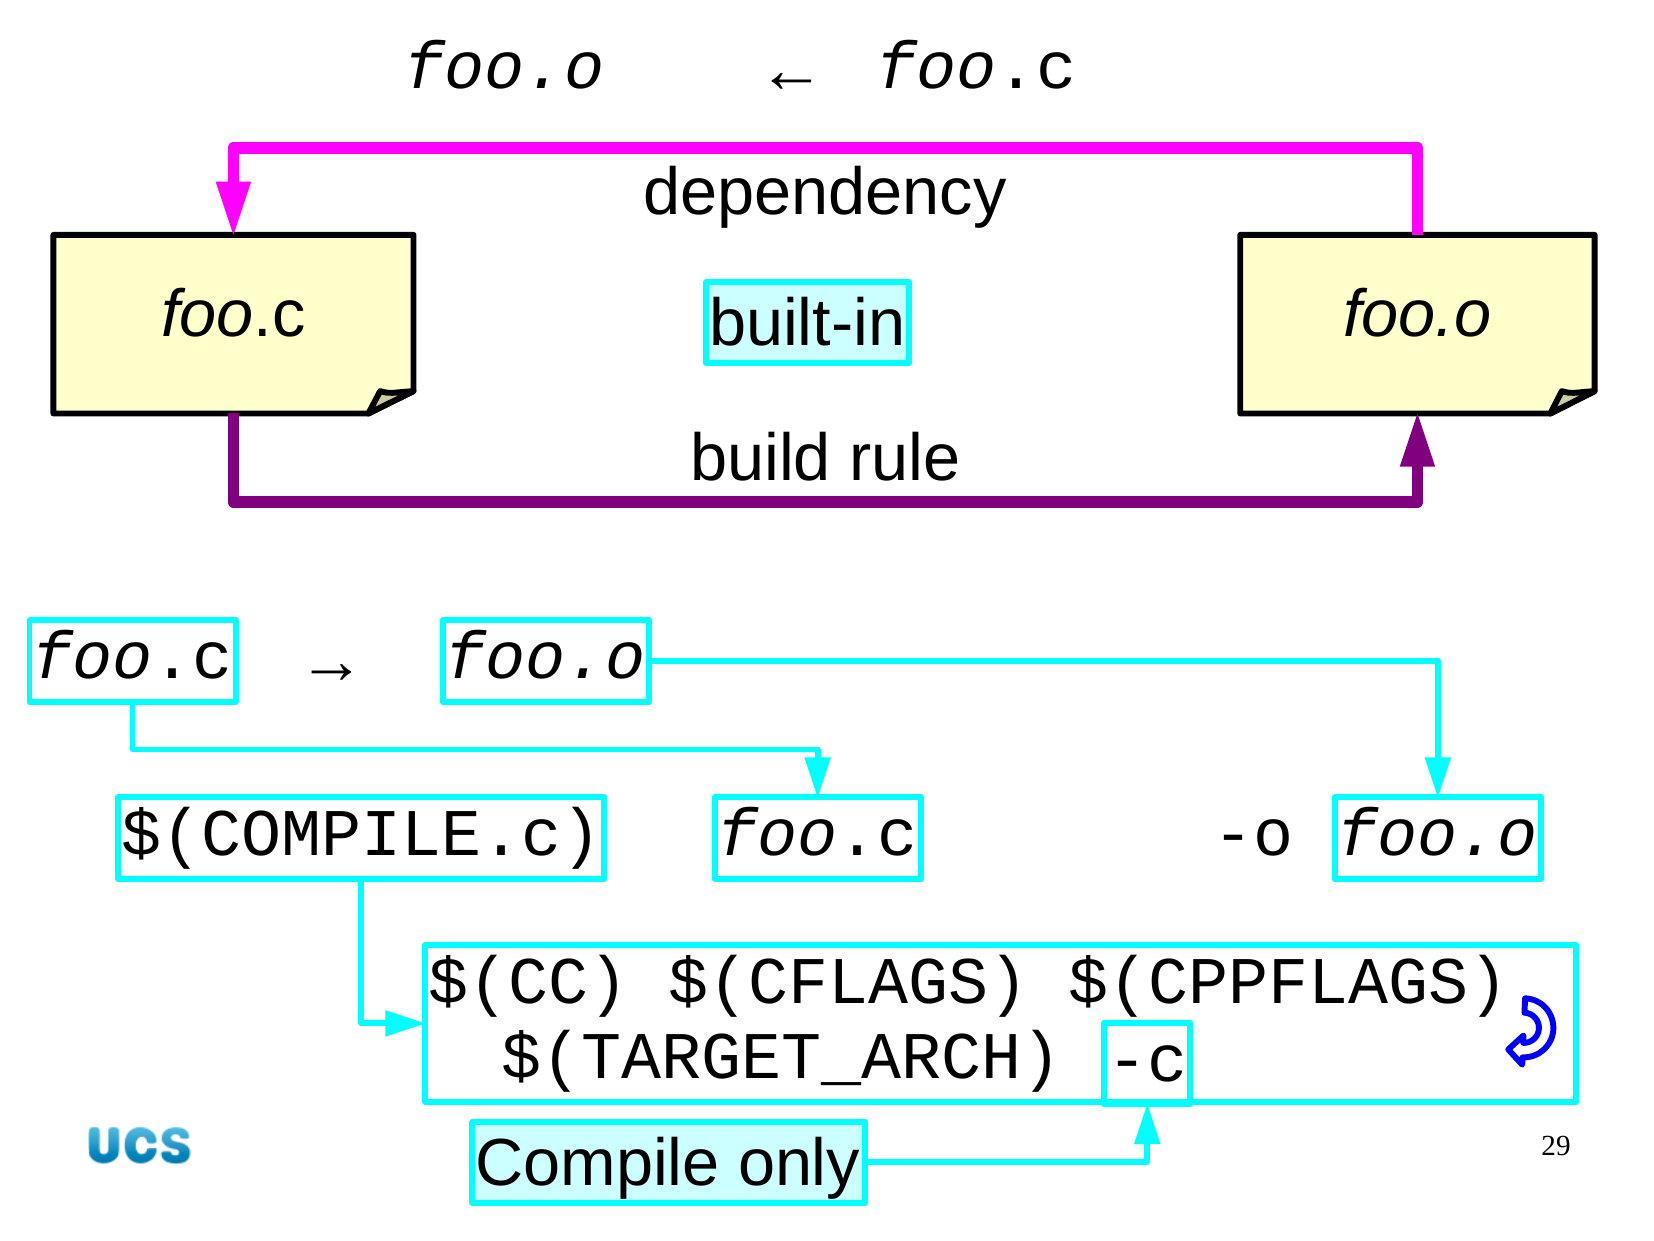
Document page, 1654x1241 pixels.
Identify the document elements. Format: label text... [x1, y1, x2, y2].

text_box built-in [706, 282, 909, 364]
text_box foo.c [714, 797, 921, 879]
text_box foo.c [53, 234, 414, 414]
text_box -o [1210, 797, 1297, 879]
picture [88, 1126, 191, 1165]
text_box ← [755, 29, 829, 111]
text_box -c [1104, 1022, 1191, 1105]
text_box $(COMPILE.c) [118, 797, 605, 879]
text_box foo.c [874, 29, 1081, 112]
text_box → [295, 620, 369, 701]
text_box Compile only [472, 1122, 865, 1203]
text_box foo.c [29, 620, 236, 702]
text_box foo.o [401, 29, 608, 112]
text_box foo.o [1334, 797, 1541, 879]
text_box $(CC) $(CFLAGS) $(CPPFLAGS) $(TARGET_ARCH) [425, 944, 1577, 1102]
text_box foo.o [442, 620, 649, 702]
text_box foo.o [1240, 234, 1595, 414]
